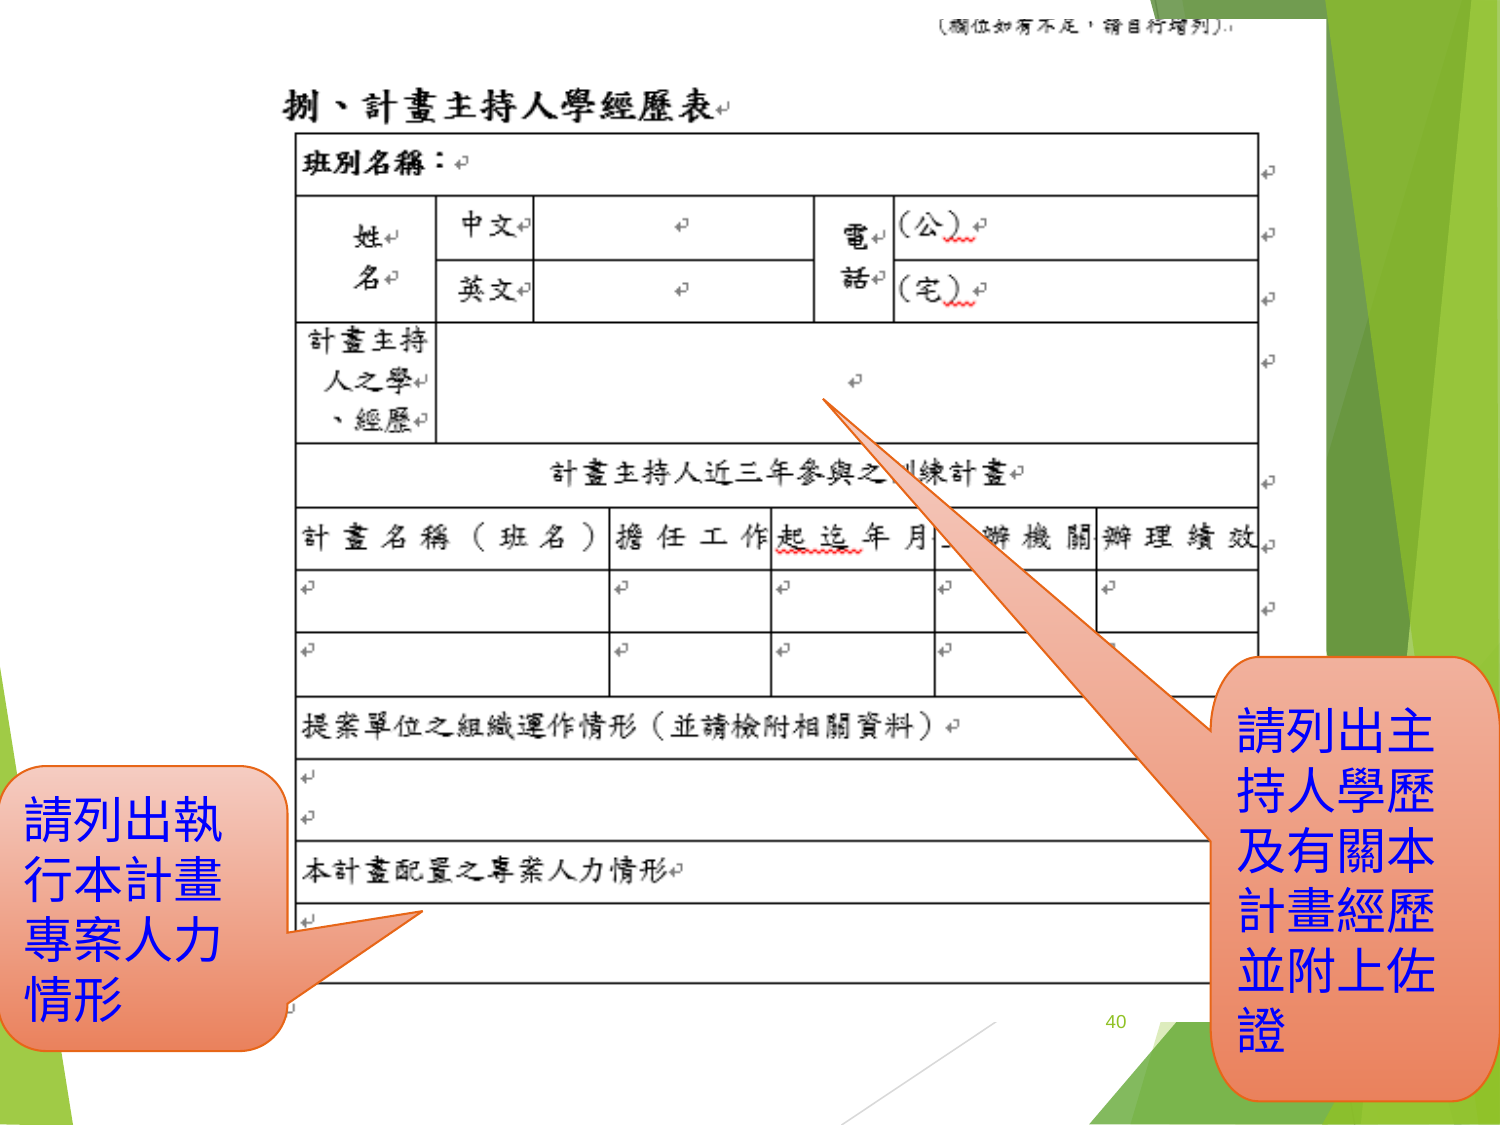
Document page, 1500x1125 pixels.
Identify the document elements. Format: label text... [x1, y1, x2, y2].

text_box 請列出執行本計畫專案人力情形 [0, 766, 423, 1052]
text_box 請列出主持人學歷及有關本計畫經歷並附上佐證 [822, 398, 1500, 1102]
text_box <編號> [1057, 991, 1142, 1052]
picture [236, 19, 1327, 1022]
